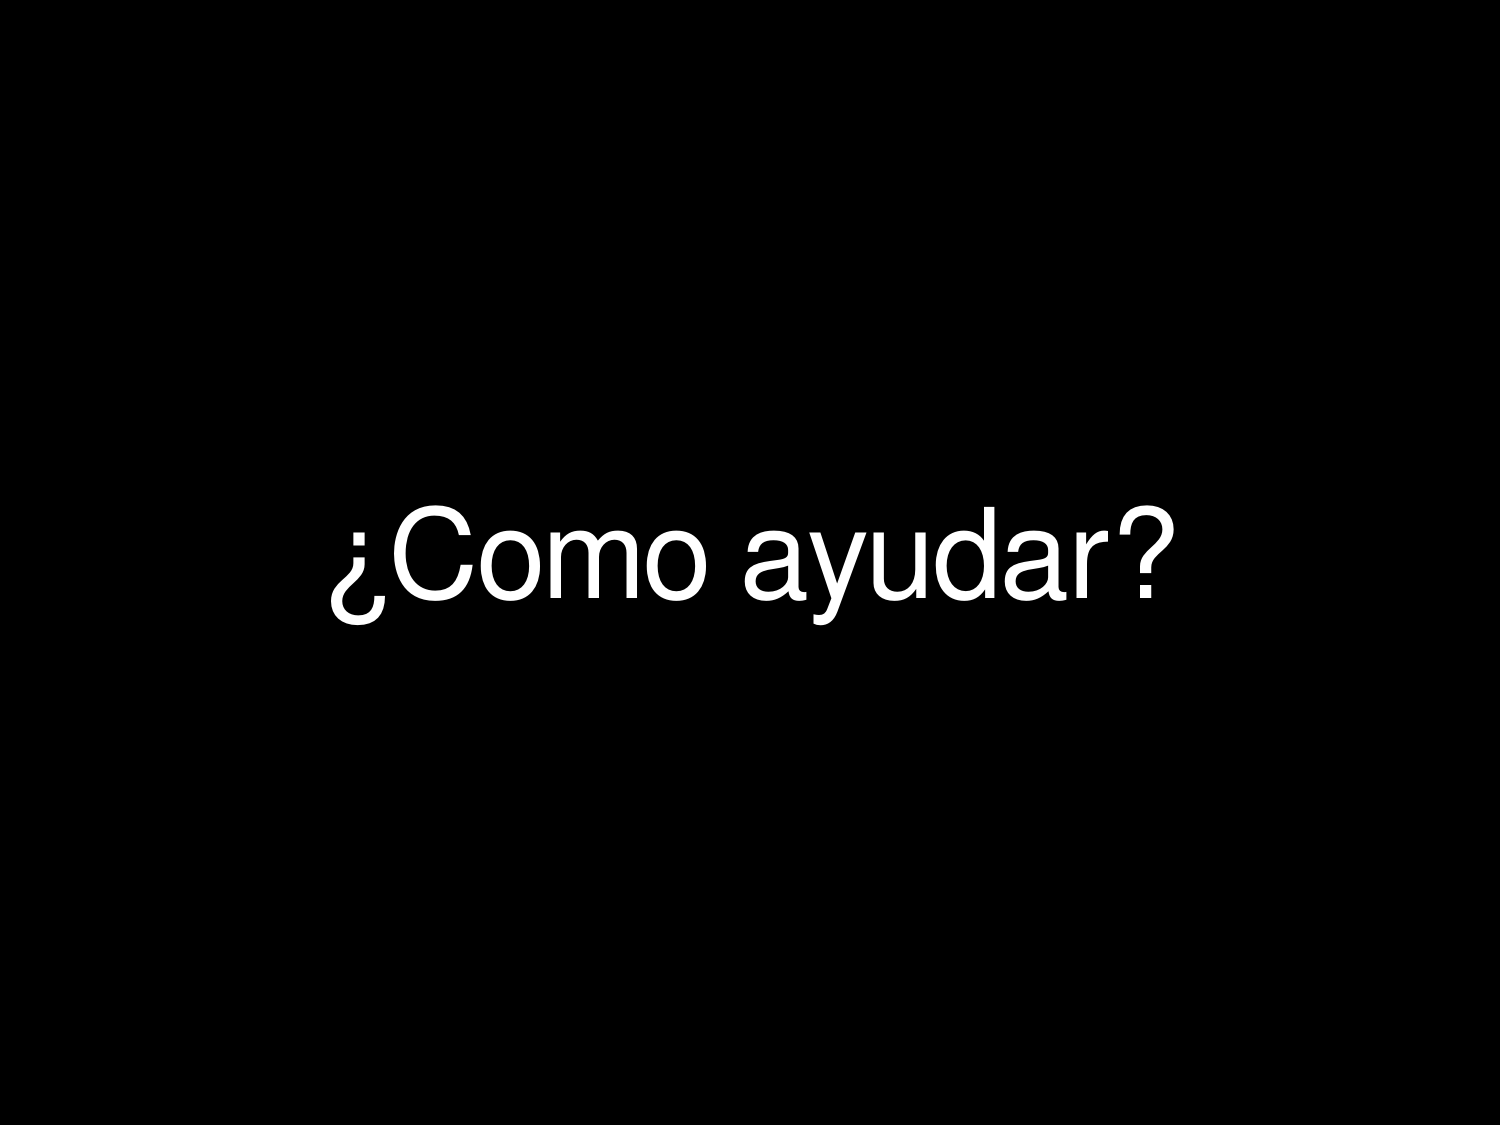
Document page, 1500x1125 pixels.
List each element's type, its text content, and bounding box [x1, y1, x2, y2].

text_box ¿Como ayudar? [297, 143, 1203, 982]
